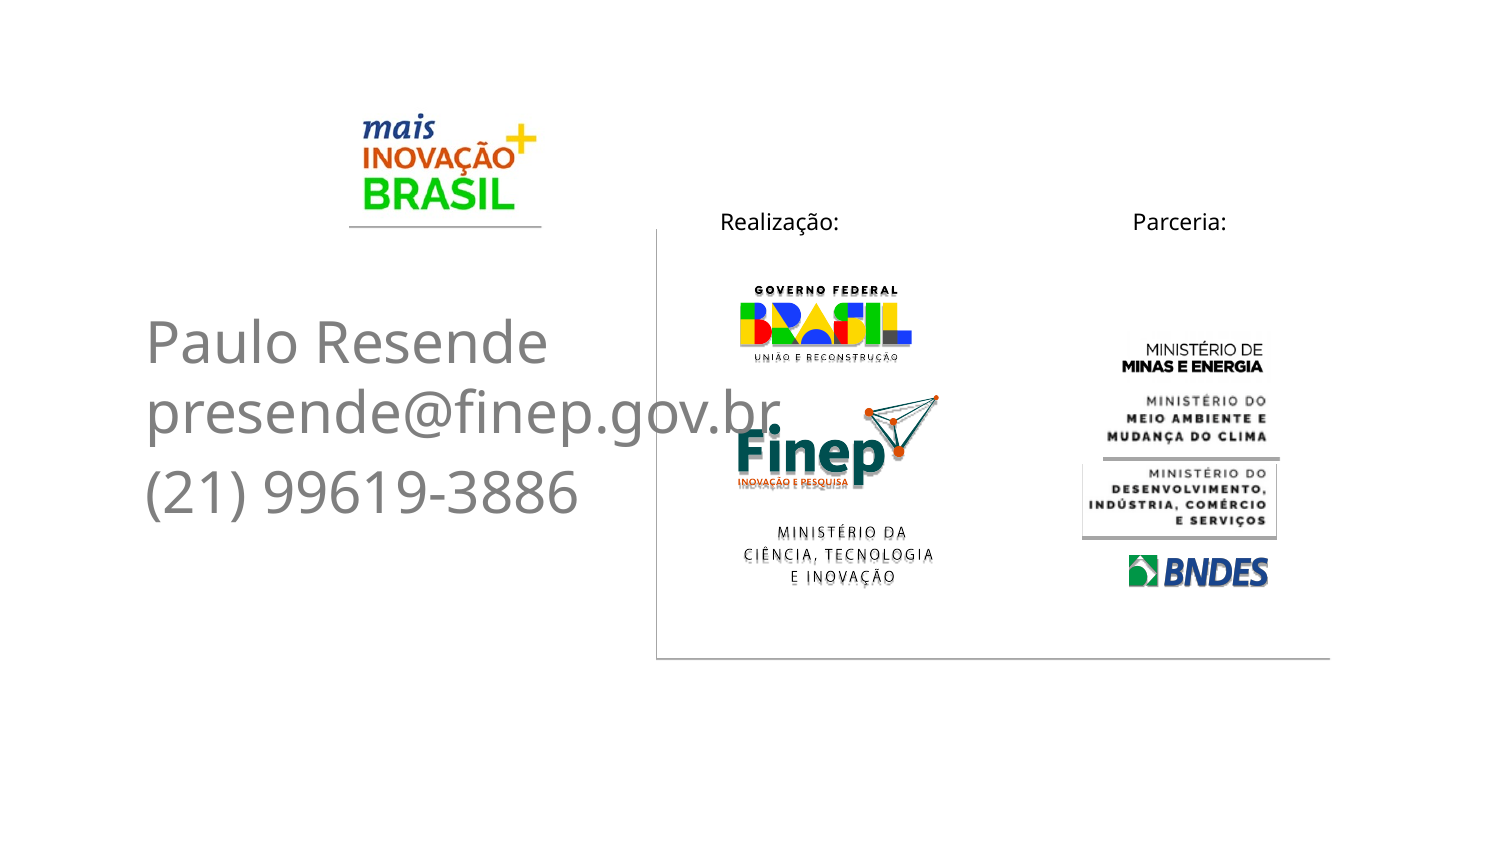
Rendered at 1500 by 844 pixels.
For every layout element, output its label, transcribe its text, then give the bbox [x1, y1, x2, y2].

picture [724, 395, 953, 609]
text_box Parceria: [1004, 206, 1354, 236]
picture [1082, 460, 1277, 536]
text_box Realização: [604, 206, 954, 236]
text_box Paulo Resende presende@finep.gov.br (21) 99619-3886 [130, 298, 881, 526]
text_box [657, 225, 1332, 658]
picture [1129, 555, 1268, 586]
picture [740, 275, 912, 362]
picture [349, 100, 545, 226]
picture [1103, 331, 1281, 457]
